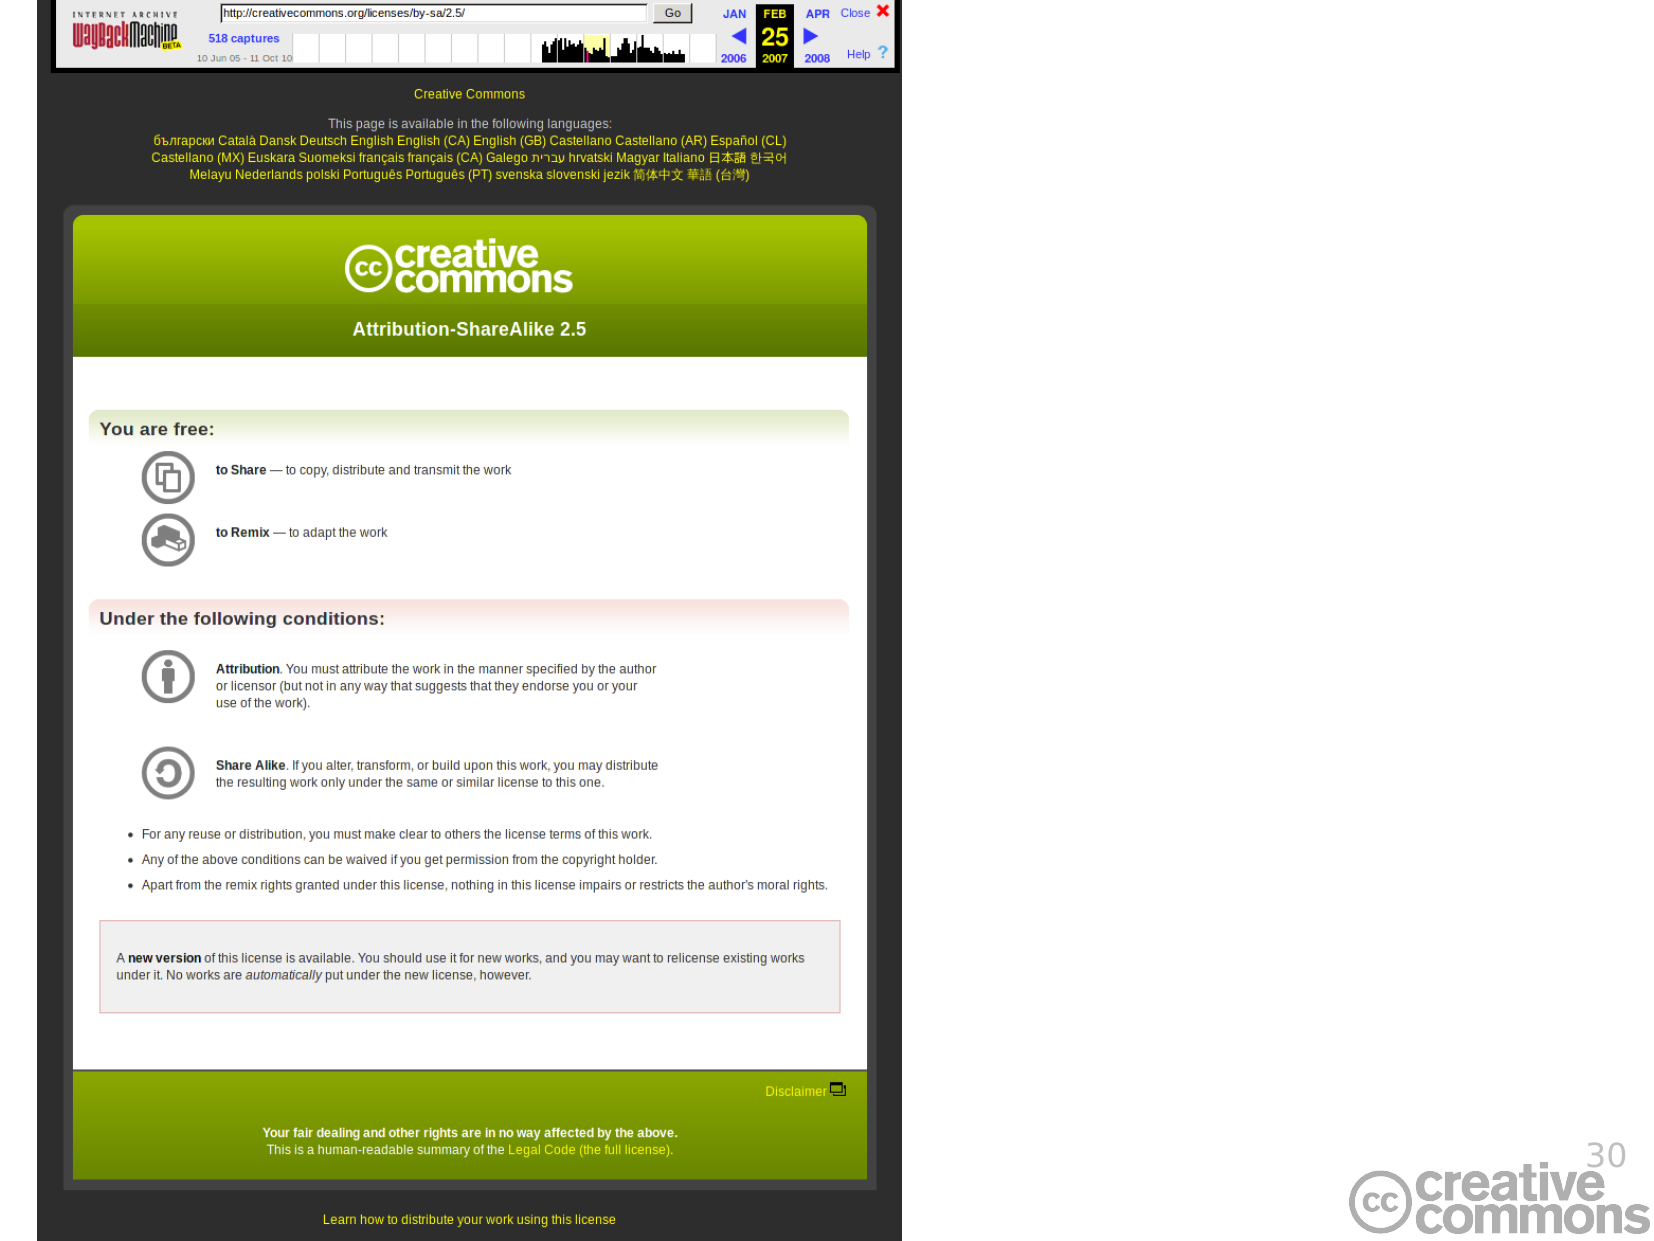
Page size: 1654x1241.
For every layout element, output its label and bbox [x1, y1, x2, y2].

picture [1349, 1162, 1650, 1234]
picture [37, 0, 902, 1241]
